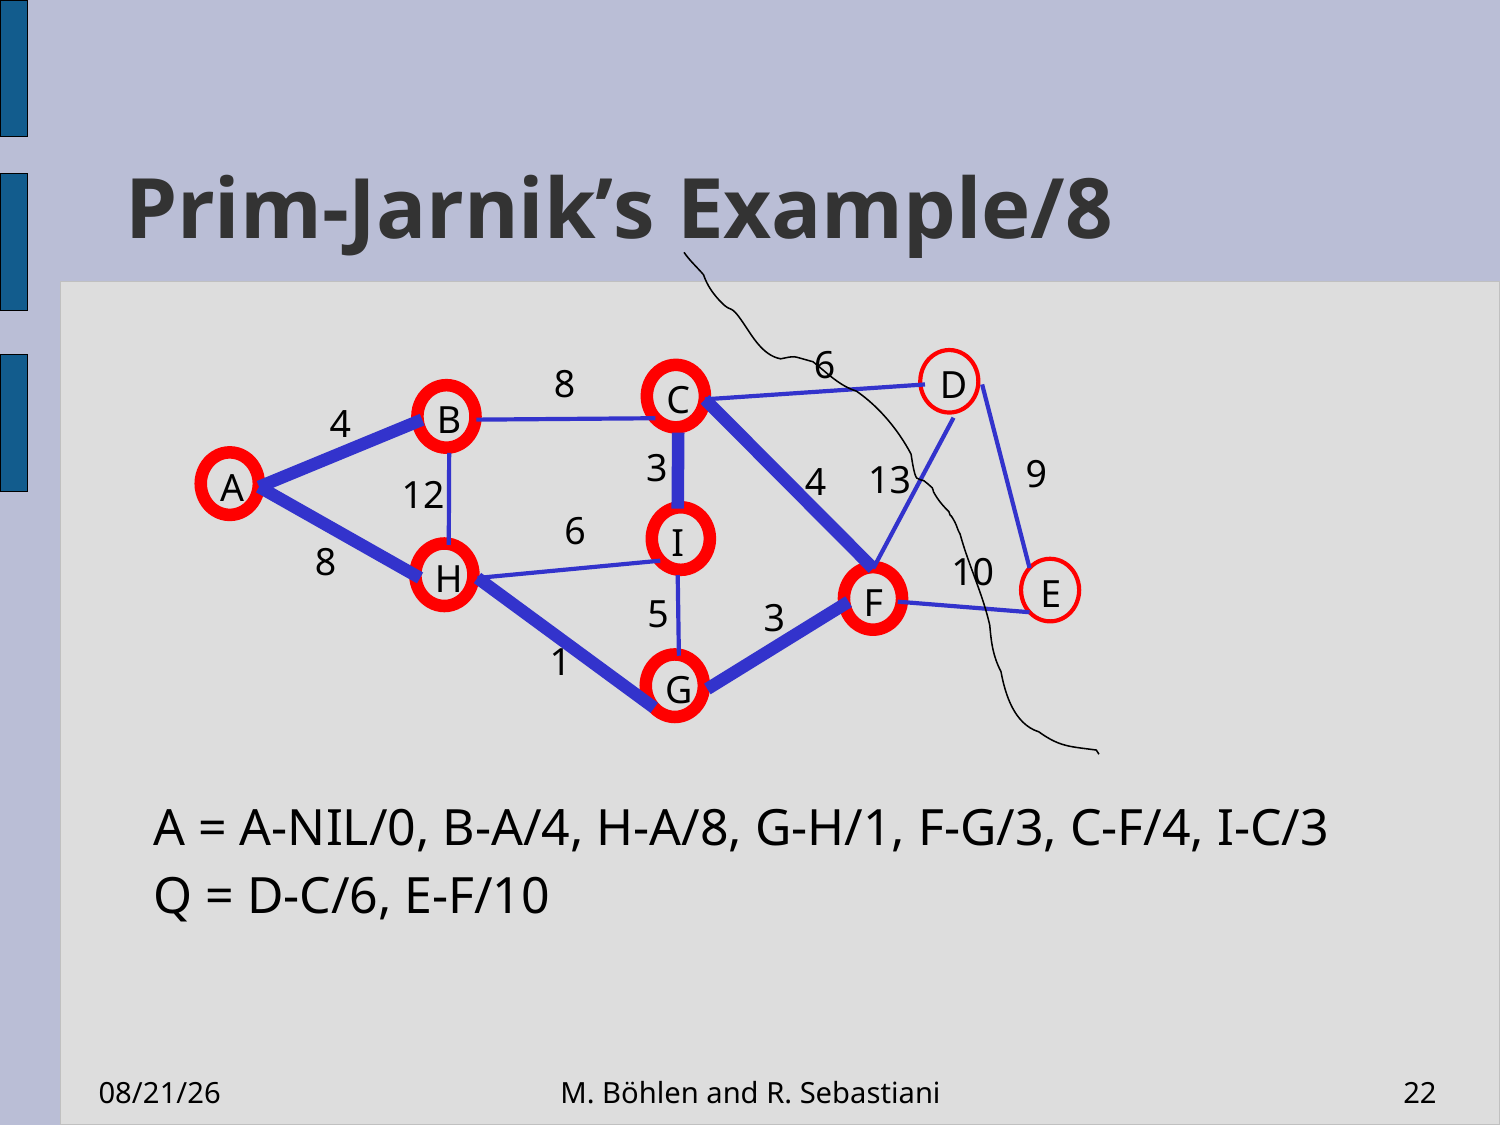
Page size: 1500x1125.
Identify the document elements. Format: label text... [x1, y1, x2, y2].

text_box E [1025, 560, 1077, 627]
text_box F [848, 568, 898, 635]
text_box 10 [977, 561, 988, 583]
text_box C [651, 366, 706, 433]
text_box 8 [300, 528, 352, 595]
text_box 1 [534, 627, 587, 695]
text_box 13 [853, 446, 927, 513]
text_box 10 [936, 537, 983, 605]
text_box A [205, 453, 260, 521]
text_box 10 [963, 537, 1010, 605]
text_box 4 [790, 447, 842, 514]
text_box 9 [1010, 439, 1063, 507]
text_box I [656, 508, 699, 576]
text_box 13 [908, 446, 927, 481]
text_box 6 [549, 496, 601, 564]
text_box A = A-NIL/0, B-A/4, H-A/8, G-H/1, F-G/3, C-F/4, I-C/3 Q = D-C/6, E-F/10 [138, 784, 1393, 920]
text_box 4 [314, 389, 367, 457]
title Prim-Jarnik’s Example/8 [110, 67, 1392, 271]
text_box 6 [798, 359, 851, 398]
text_box 6 [820, 364, 829, 373]
text_box B [422, 386, 477, 453]
text_box 8 [539, 349, 591, 417]
text_box D [924, 351, 983, 418]
text_box 12 [386, 461, 460, 528]
text_box 6 [818, 368, 826, 376]
text_box G [650, 655, 708, 723]
text_box 6 [798, 330, 851, 387]
text_box H [420, 544, 478, 612]
text_box 5 [632, 579, 685, 647]
text_box 3 [748, 584, 800, 651]
text_box 3 [631, 434, 683, 501]
